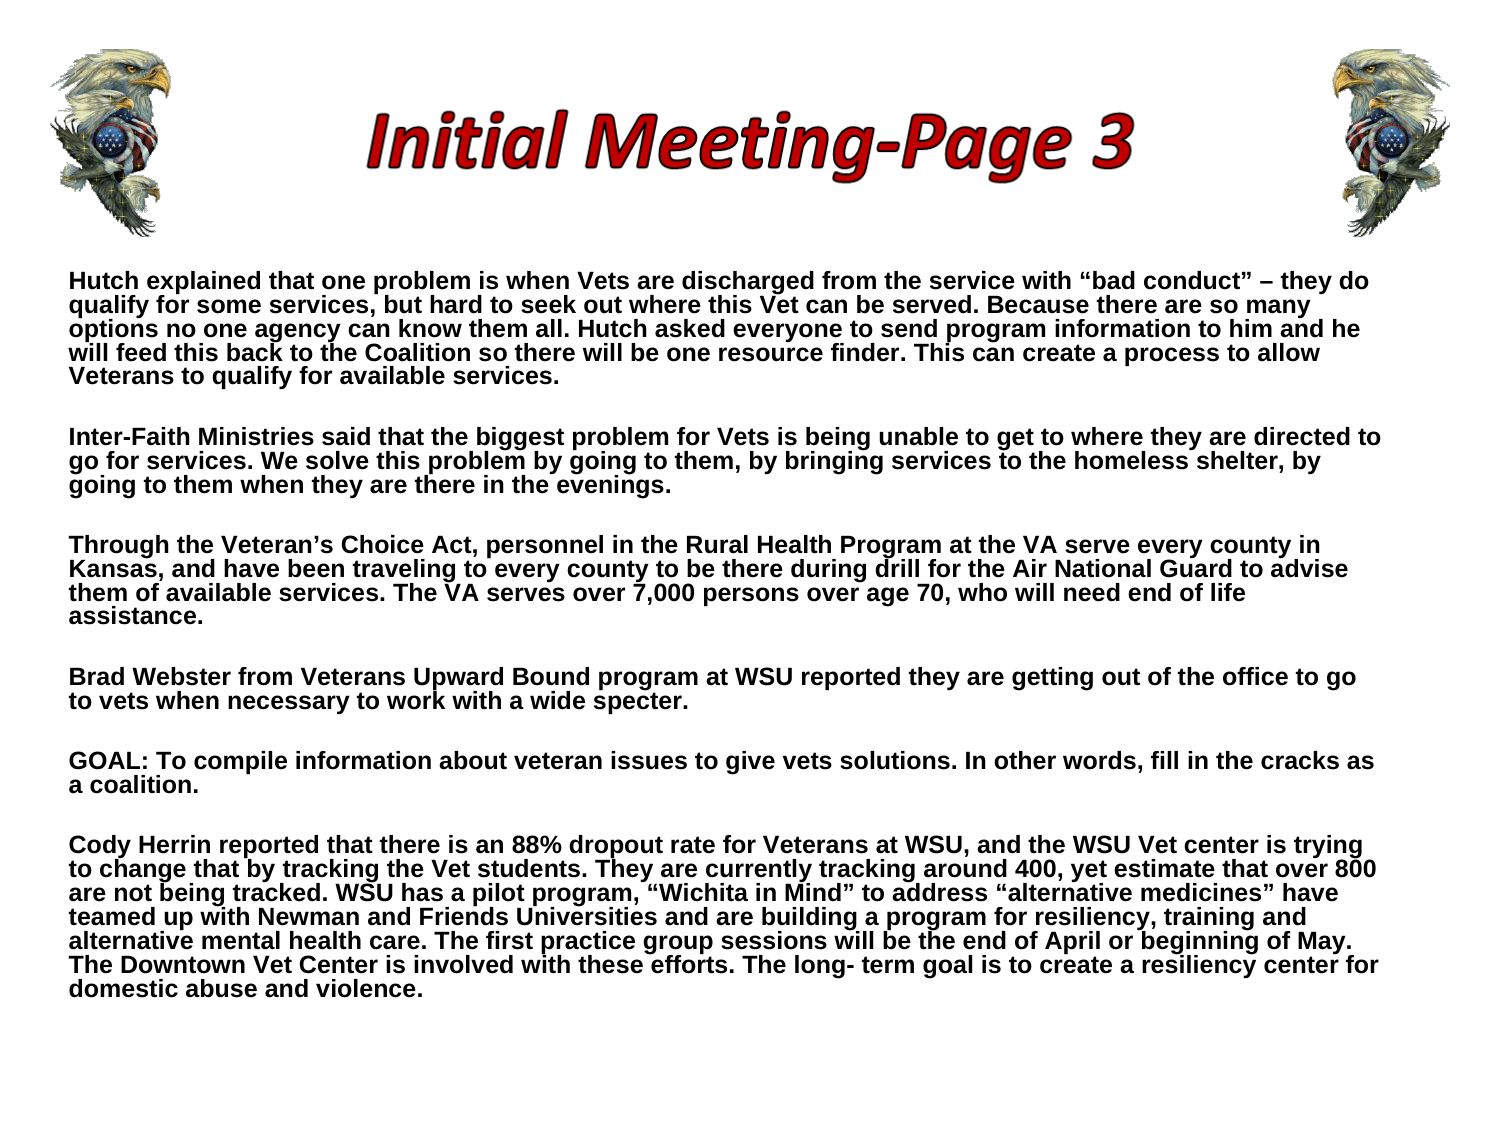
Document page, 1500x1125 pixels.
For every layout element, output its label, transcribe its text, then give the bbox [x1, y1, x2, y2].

text_box Hutch explained that one problem is when Vets are discharged from the service with “bad conduct” – they do qualify for some services, but hard to seek out where this Vet can be served. Because there are so many options no one agency can know them all. Hutch asked everyone to send program information to him and he will feed this back to the Coalition so there will be one resource finder. This can create a process to allow Veterans to qualify for available services. Inter-Faith Ministries said that the biggest problem for Vets is being unable to get to where they are directed to go for services. We solve this problem by going to them, by bringing services to the homeless shelter, by going to them when they are there in the evenings. Through the Veteran’s Choice Act, personnel in the Rural Health Program at the VA serve every county in Kansas, and have been traveling to every county to be there during drill for the Air National Guard to advise them of available services. The VA serves over 7,000 persons over age 70, who will need end of life assistance. Brad Webster from Veterans Upward Bound program at WSU reported they are getting out of the office to go to vets when necessary to work with a wide specter. GOAL: To compile information about veteran issues to give vets solutions. In other words, fill in the cracks as a coalition. Cody Herrin reported that there is an 88% dropout rate for Veterans at WSU, and the WSU Vet center is trying to change that by tracking the Vet students. They are currently tracking around 400, yet estimate that over 800 are not being tracked. WSU has a pilot program, “Wichita in Mind” to address “alternative medicines” have teamed up with Newman and Friends Universities and are building a program for resiliency, training and alternative mental health care. The first practice group sessions will be the end of April or beginning of May. The Downtown Vet Center is involved with these efforts. The long- term goal is to create a resiliency center for domestic abuse and violence. [53, 262, 1404, 1125]
picture [50, 43, 1450, 237]
